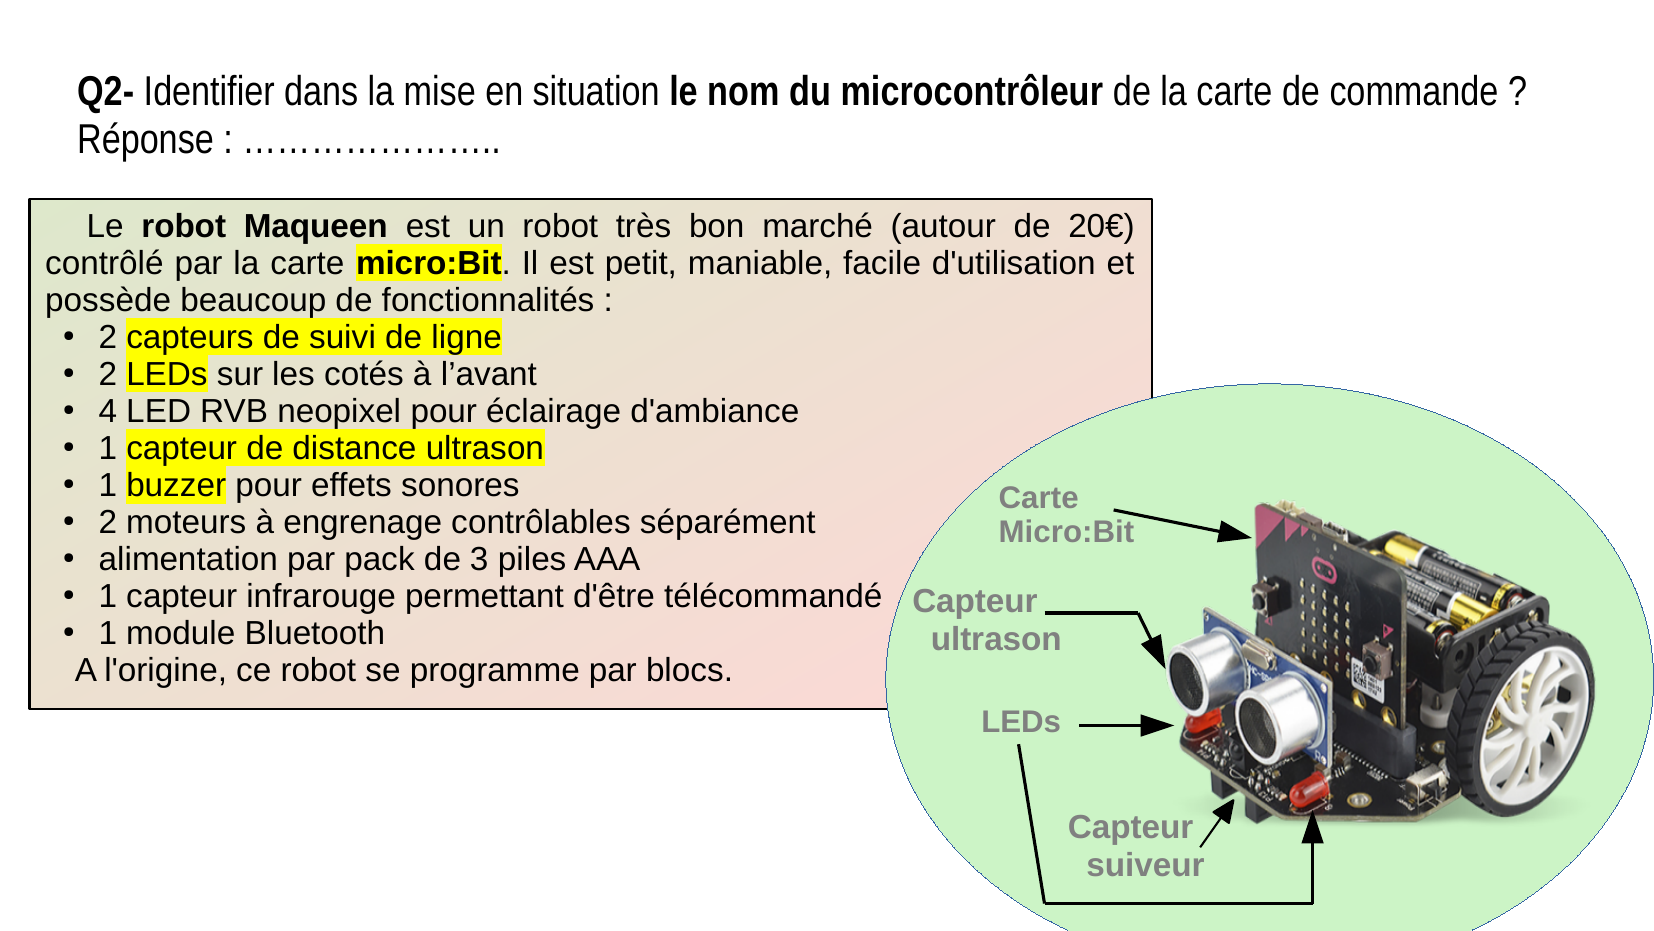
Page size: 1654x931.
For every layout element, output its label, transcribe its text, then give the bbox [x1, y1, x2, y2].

text_box [996, 383, 1544, 472]
text_box Capteur suiveur [1053, 801, 1227, 900]
text_box LEDs [966, 697, 1097, 755]
text_box [910, 482, 1136, 611]
text_box Q2- Identifier dans la mise en situation le nom du microcontrôleur de la carte de commande ? Réponse : ………………….. [62, 59, 1595, 170]
text_box [1625, 567, 1654, 792]
text_box [1023, 727, 1311, 902]
text_box [885, 608, 1577, 931]
text_box Carte Micro:Bit [983, 472, 1175, 570]
text_box Le robot Maqueen est un robot très bon marché (autour de 20€) contrôlé par la carte micro:Bit. Il est petit, maniable, facile d'utilisation et possède beaucoup de fonctionnalités : 2 capteurs de suivi de ligne 2 LEDs sur les cotés à l’avant 4 LED RVB neopixel pour éclairage d'ambiance 1 capteur de distance ultrason 1 buzzer pour effets sonores 2 moteurs à engrenage contrôlables séparément alimentation par pack de 3 piles AAA 1 capteur infrarouge permettant d'être télécommandé 1 module Bluetooth A l'origine, ce robot se programme par blocs. [29, 198, 1152, 709]
picture [1136, 472, 1625, 857]
text_box Capteur ultrason [897, 575, 1088, 673]
